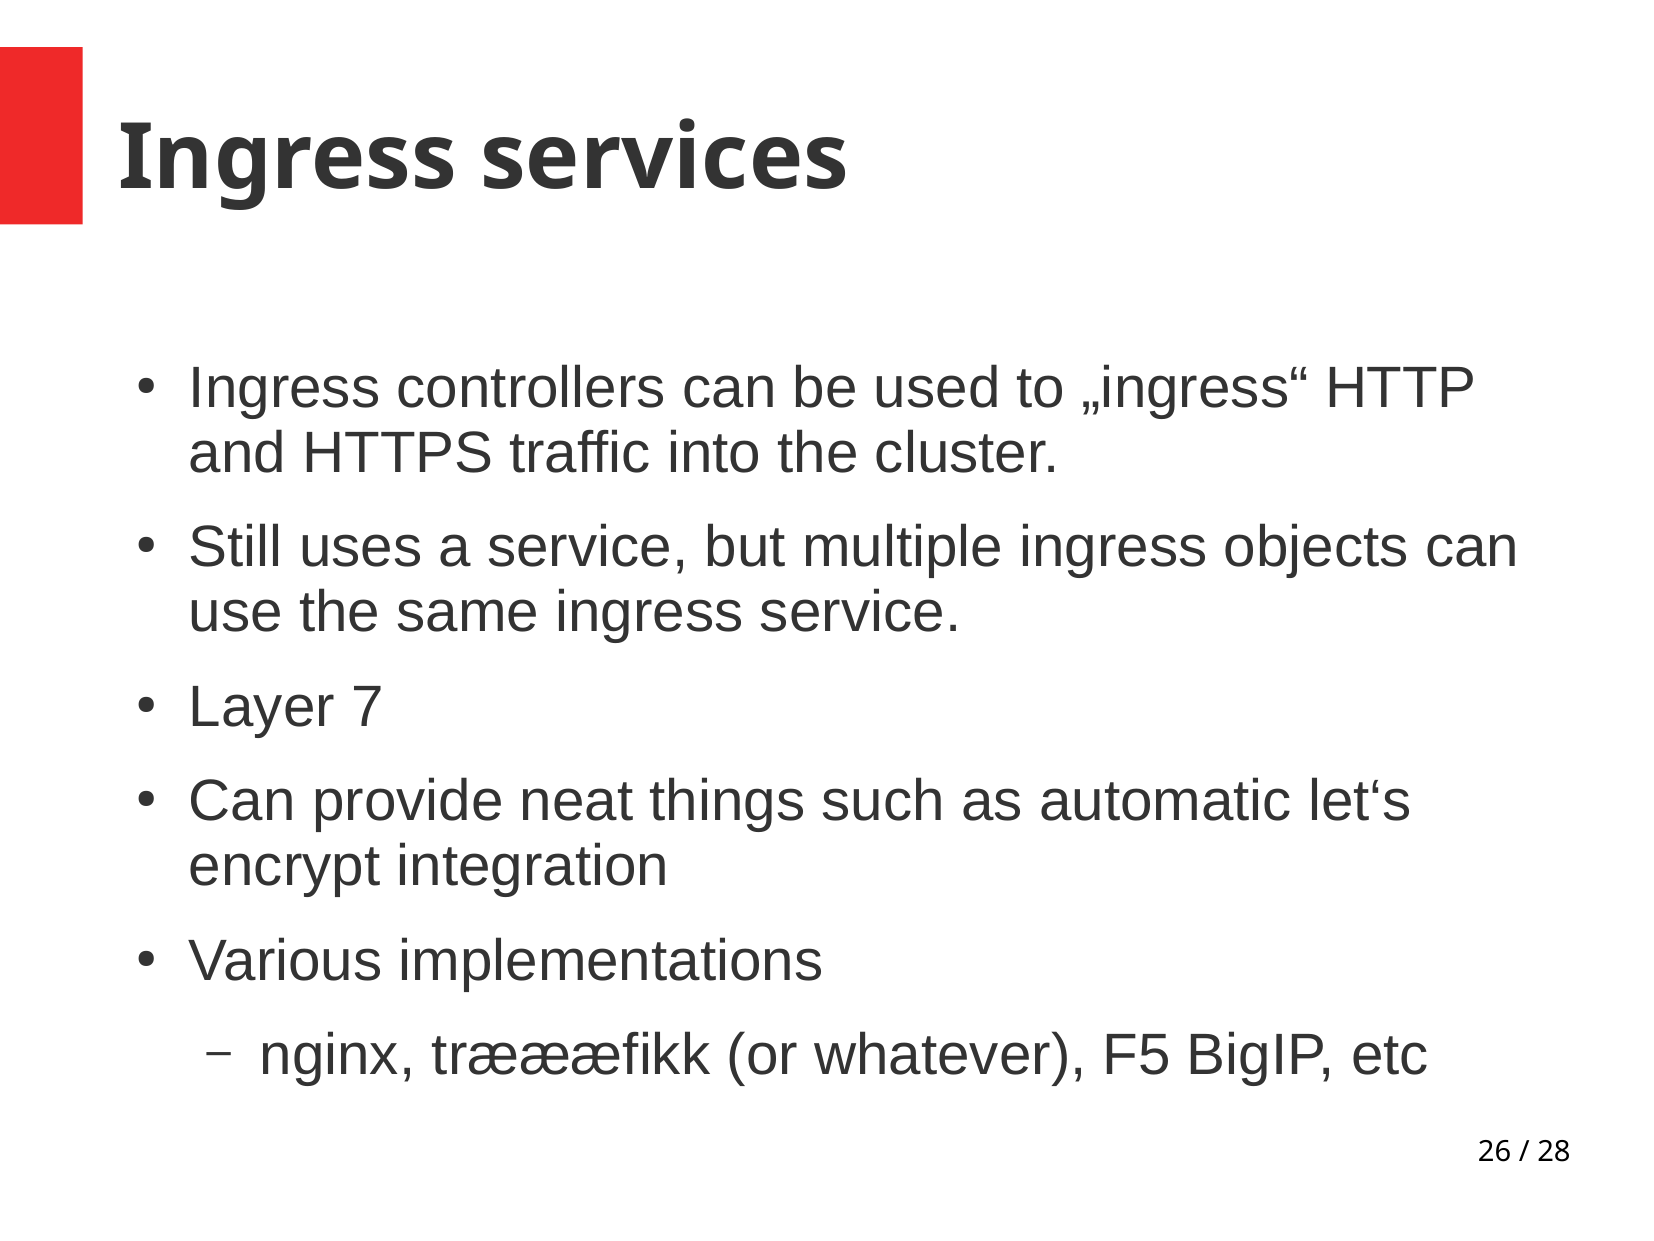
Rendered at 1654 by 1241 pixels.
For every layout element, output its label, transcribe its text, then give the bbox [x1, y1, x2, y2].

list Ingress controllers can be used to „ingress“ HTTP and HTTPS traffic into the cluster. Still uses a service, but multiple ingress objects can use the same ingress service. Layer 7 Can provide neat things such as automatic let‘s encrypt integration Various implementations nginx, træææfikk (or whatever), F5 BigIP, etc [118, 354, 1536, 1074]
title Ingress services [118, 49, 1571, 257]
